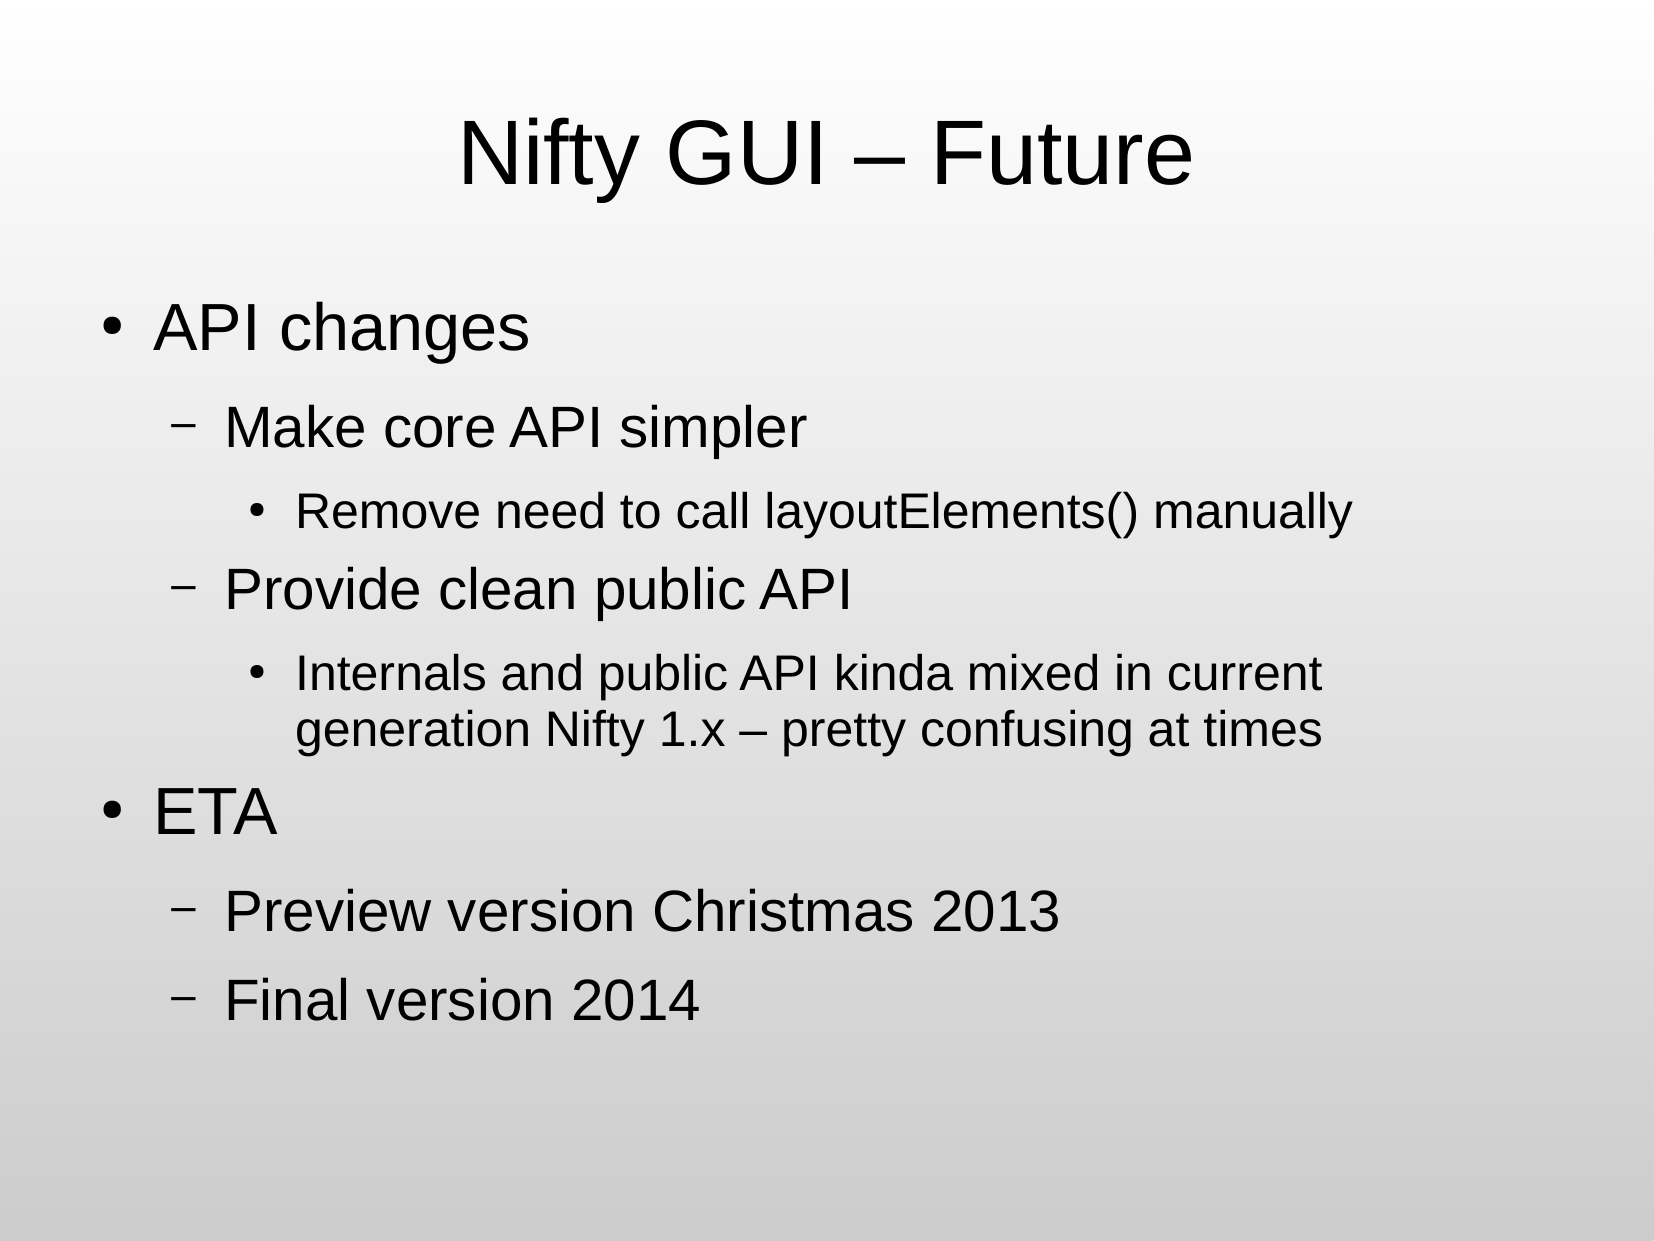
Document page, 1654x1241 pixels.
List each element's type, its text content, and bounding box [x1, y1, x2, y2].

list API changes Make core API simpler Remove need to call layoutElements() manually Provide clean public API Internals and public API kinda mixed in current generation Nifty 1.x – pretty confusing at times ETA Preview version Christmas 2013 Final version 2014 [82, 290, 1571, 1109]
title Nifty GUI – Future [82, 49, 1571, 257]
